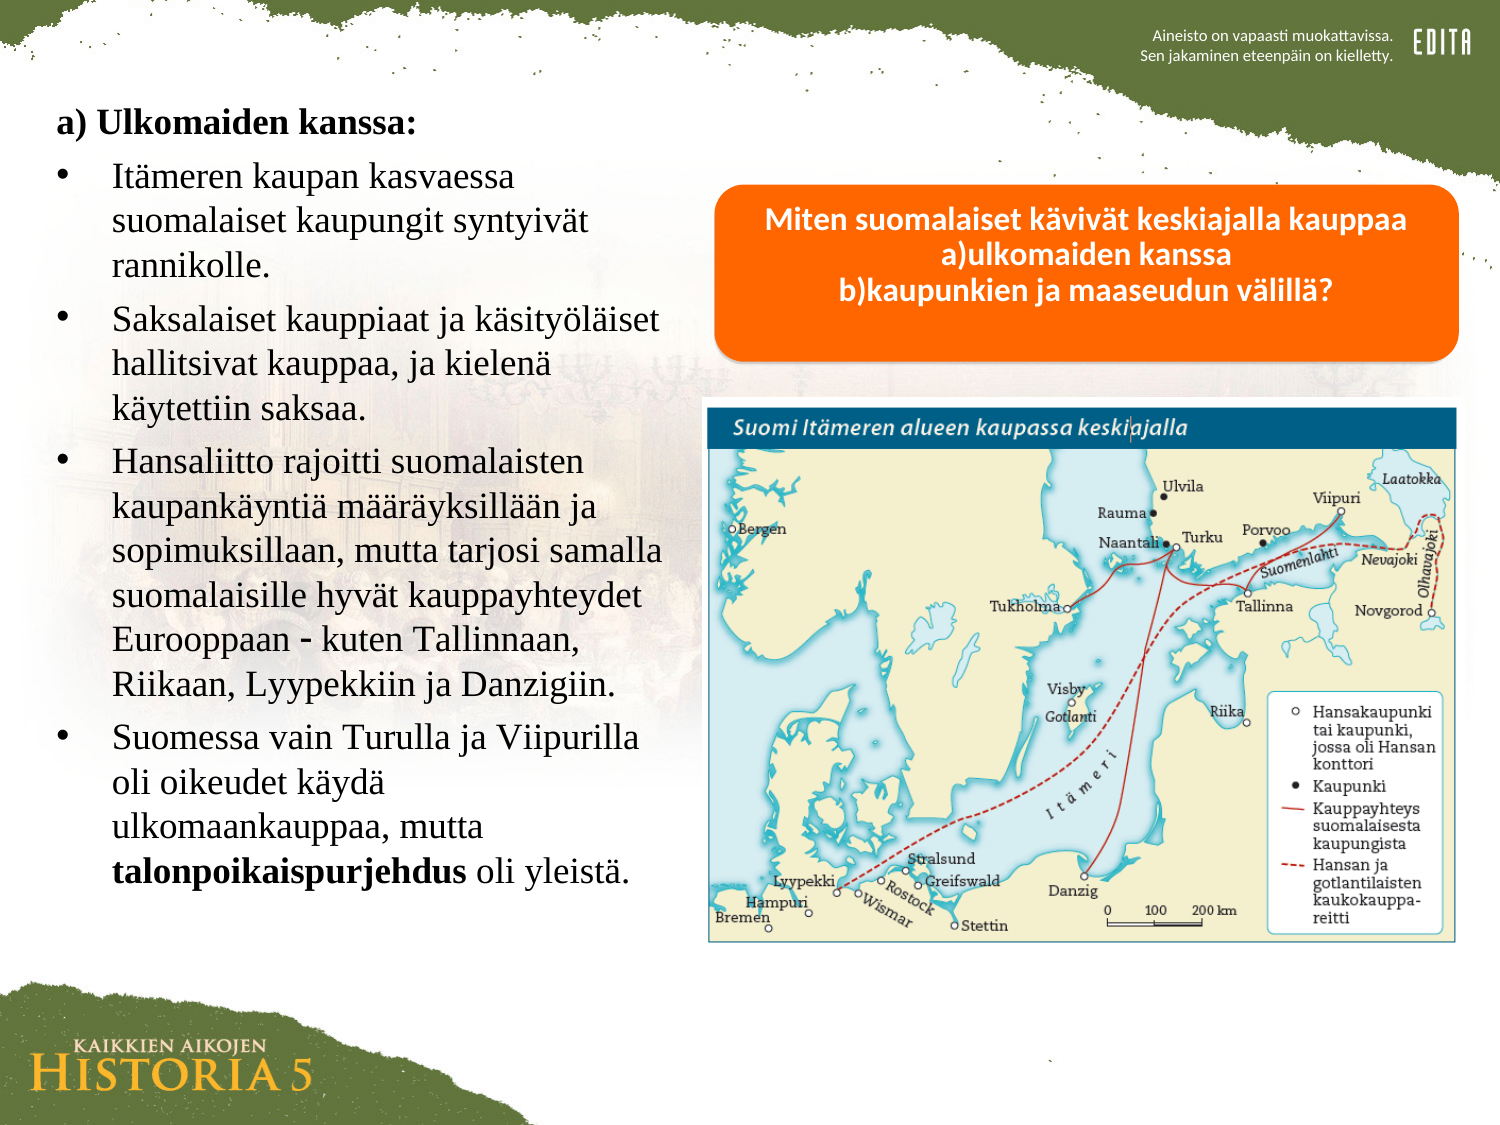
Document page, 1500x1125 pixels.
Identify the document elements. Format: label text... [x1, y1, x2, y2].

picture [0, 0, 1500, 1125]
text_box Miten suomalaiset kävivät keskiajalla kauppaa ulkomaiden kanssa kaupunkien ja maaseudun välillä? [714, 184, 1459, 362]
list a) Ulkomaiden kanssa: Itämeren kaupan kasvaessa suomalaiset kaupungit syntyivät rannikolle. Saksalaiset kauppiaat ja käsityöläiset hallitsivat kauppaa, ja kielenä käytettiin saksaa. Hansaliitto rajoitti suomalaisten kaupankäyntiä määräyksillään ja sopimuksillaan, mutta tarjosi samalla suomalaisille hyvät kauppayhteydet Eurooppaan  kuten Tallinnaan, Riikaan, Lyypekkiin ja Danzigiin. Suomessa vain Turulla ja Viipurilla oli oikeudet käydä ulkomaankauppaa, mutta talonpoikaispurjehdus oli yleistä. [41, 90, 680, 953]
